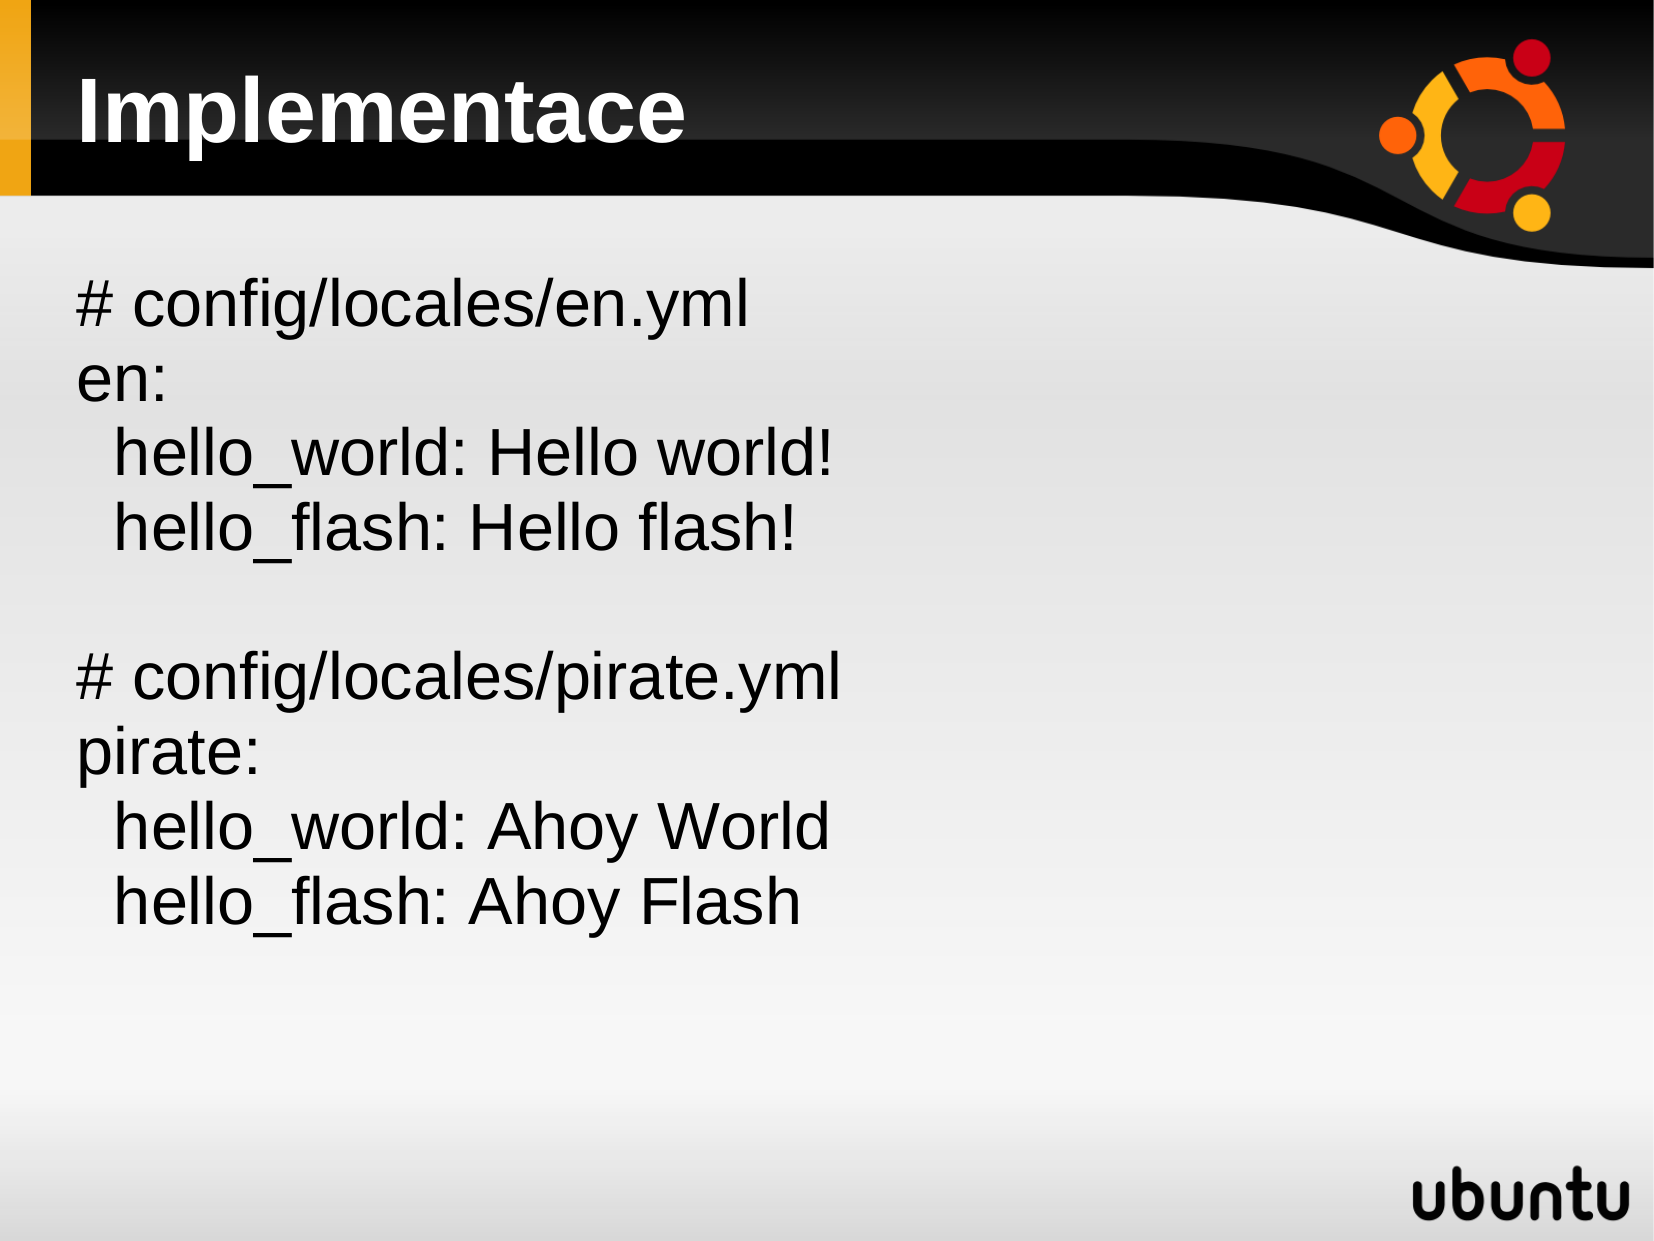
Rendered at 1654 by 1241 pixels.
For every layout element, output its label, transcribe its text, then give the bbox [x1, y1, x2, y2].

list # config/locales/en.yml en: hello_world: Hello world! hello_flash: Hello flash! # config/locales/pirate.yml pirate: hello_world: Ahoy World hello_flash: Ahoy Flash [76, 265, 1565, 1070]
picture [0, 0, 1654, 1241]
title Implementace [76, 14, 1565, 207]
